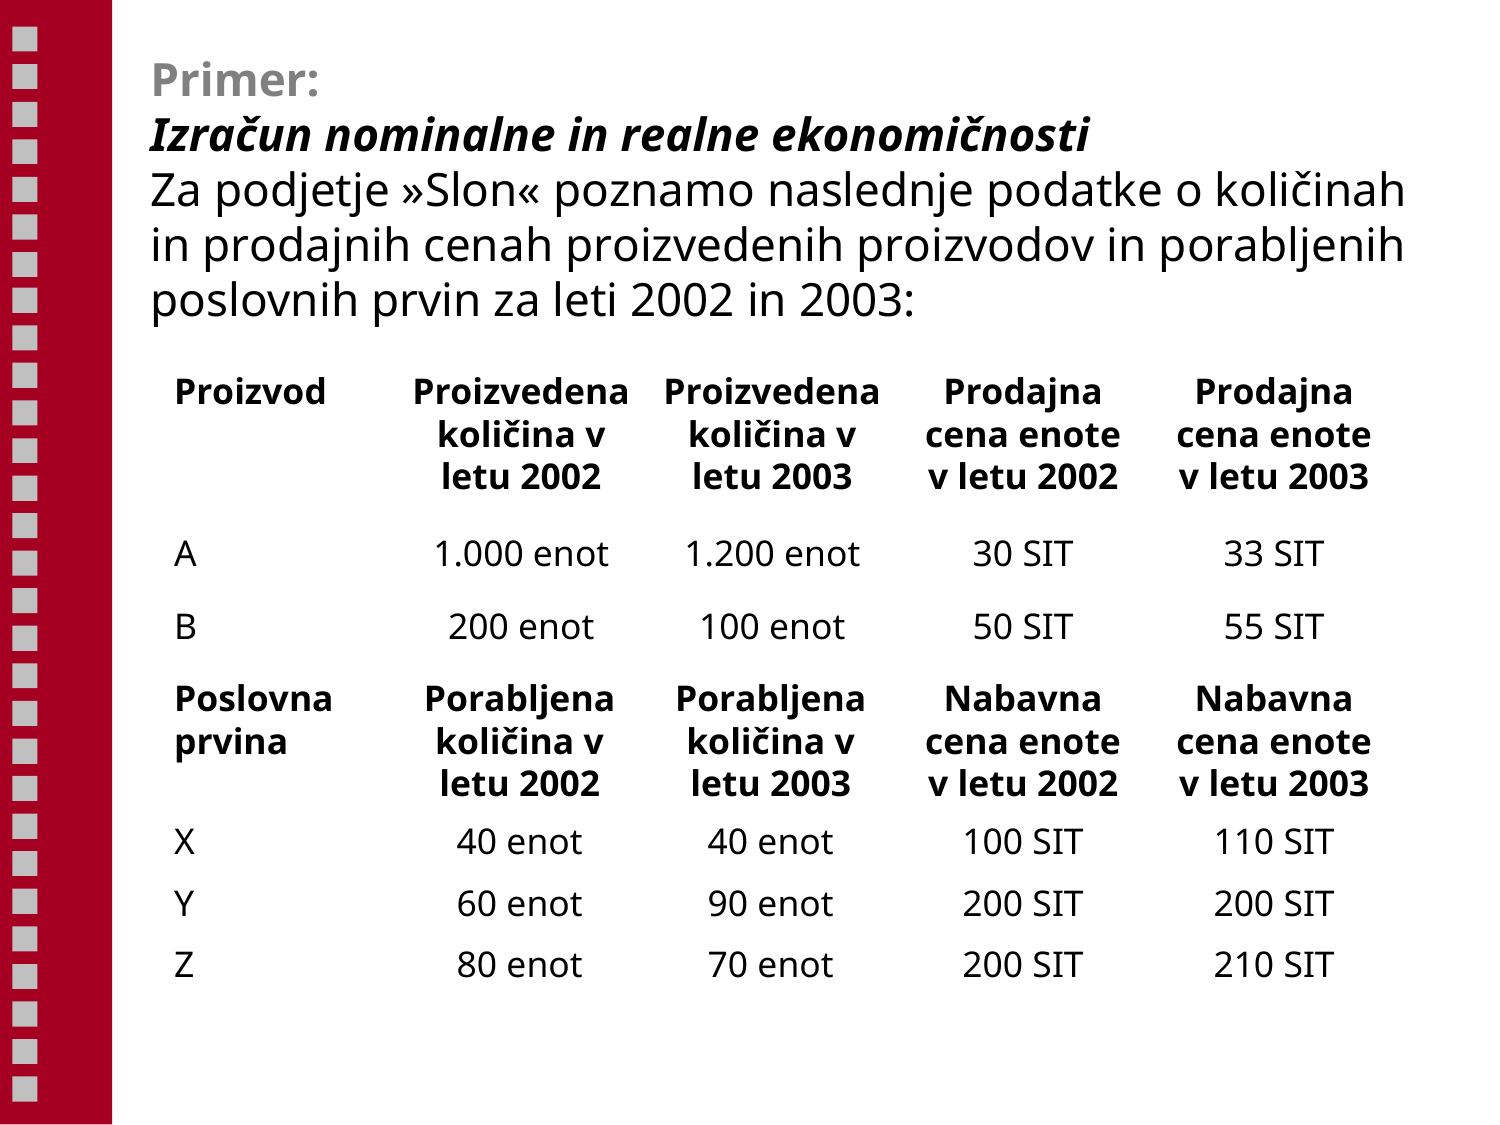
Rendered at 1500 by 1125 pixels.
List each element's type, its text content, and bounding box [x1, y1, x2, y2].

table_cell 70 enot [644, 934, 898, 995]
table_cell 1.000 enot [396, 524, 647, 596]
table_cell 200 enot [396, 596, 647, 669]
table_cell X [159, 812, 396, 873]
table_header Nabavna cena enote v letu 2002 [898, 669, 1149, 812]
text_box Primer: Izračun nominalne in realne ekonomičnosti Za podjetje »Slon« poznamo naslednje podatke o količinah in prodajnih cenah proizvedenih proizvodov in porabljenih poslovnih prvin za leti 2002 in 2003: [135, 42, 1436, 334]
table_cell 200 SIT [898, 934, 1149, 995]
table_cell 100 SIT [898, 812, 1149, 873]
table_header Prodajna cena enote v letu 2002 [898, 362, 1149, 524]
table_header Prodajna cena enote v letu 2003 [1149, 362, 1400, 524]
table_cell 100 enot [647, 596, 898, 669]
table_cell B [159, 596, 396, 669]
table_header Proizvedena količina v letu 2003 [647, 362, 898, 524]
table_cell 33 SIT [1149, 524, 1400, 596]
table_cell 80 enot [396, 934, 644, 995]
table_cell 40 enot [644, 812, 898, 873]
table_cell 60 enot [396, 873, 644, 934]
table_cell 40 enot [396, 812, 644, 873]
table_cell 55 SIT [1149, 596, 1400, 669]
table_cell Y [159, 873, 396, 934]
table_cell Z [159, 934, 396, 995]
table_header Nabavna cena enote v letu 2003 [1149, 669, 1400, 812]
table_cell 200 SIT [898, 873, 1149, 934]
table_cell 110 SIT [1149, 812, 1400, 873]
table_cell 30 SIT [898, 524, 1149, 596]
table_cell 90 enot [644, 873, 898, 934]
table_header Proizvod [159, 362, 396, 524]
table_header Porabljena količina v letu 2003 [644, 669, 898, 812]
table_header Porabljena količina v letu 2002 [396, 669, 644, 812]
table_cell 50 SIT [898, 596, 1149, 669]
table_cell 200 SIT [1149, 873, 1400, 934]
table_cell 210 SIT [1149, 934, 1400, 995]
table_header Proizvedena količina v letu 2002 [396, 362, 647, 524]
table_cell A [159, 524, 396, 596]
table_header Poslovna prvina [159, 669, 396, 812]
table_cell 1.200 enot [647, 524, 898, 596]
